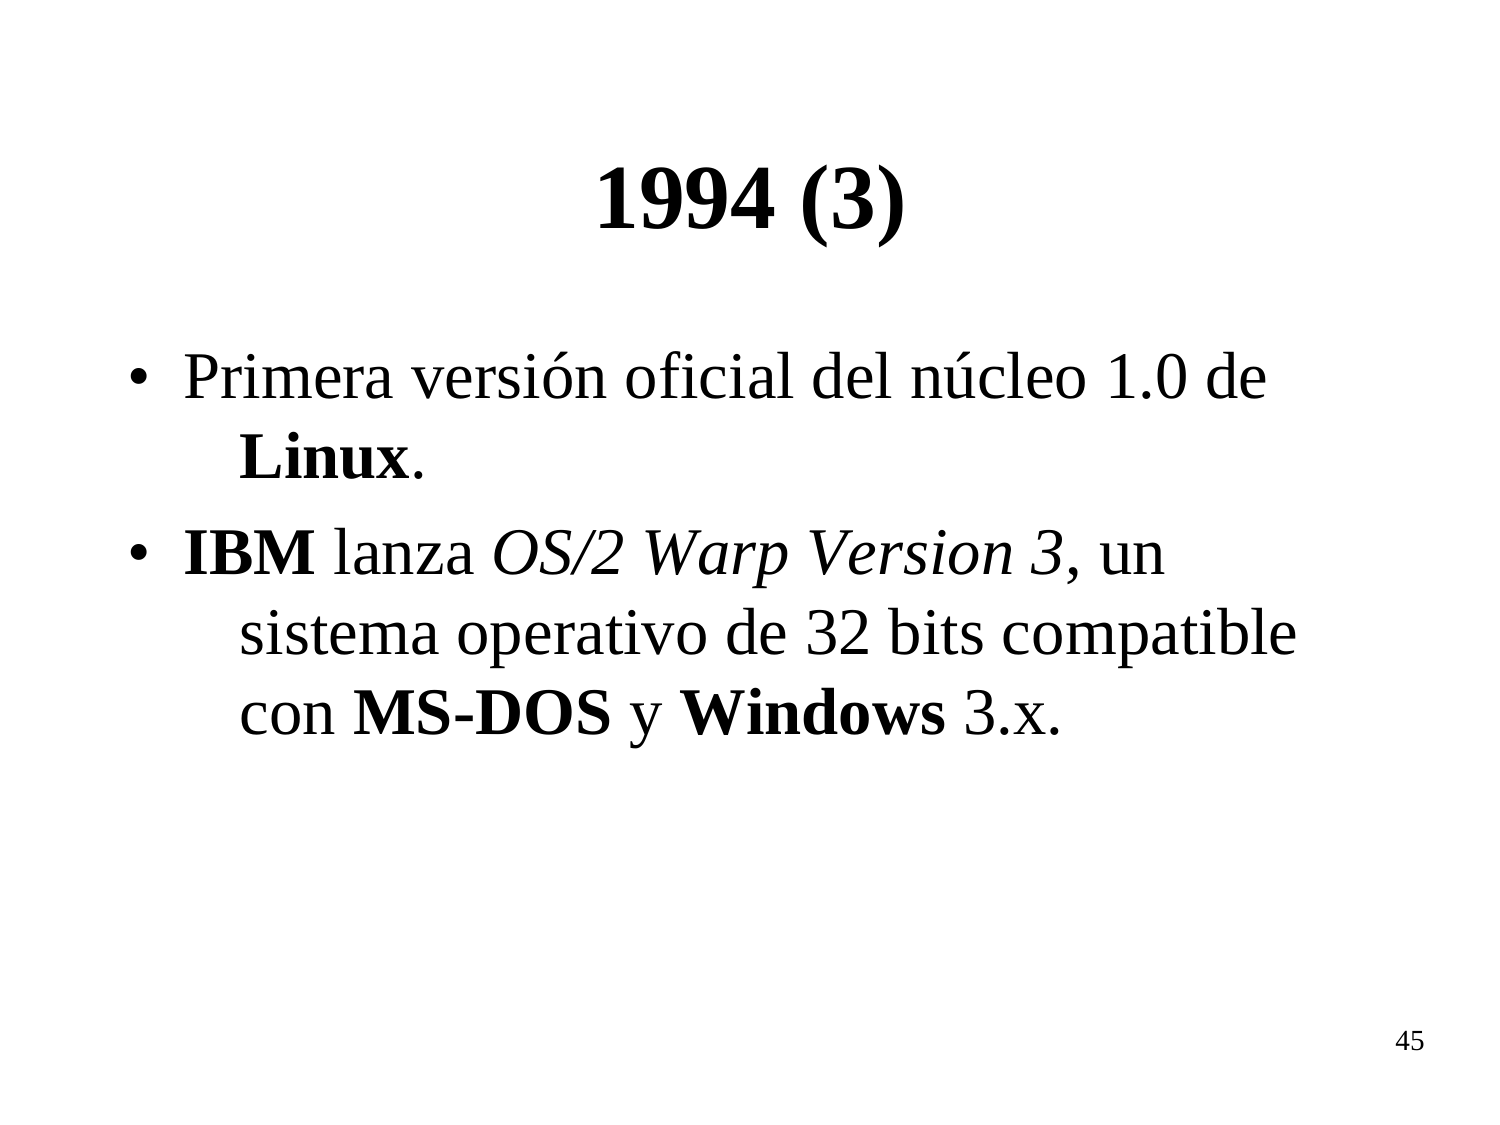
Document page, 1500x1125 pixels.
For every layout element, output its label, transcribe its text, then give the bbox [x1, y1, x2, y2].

title 1994 (3) [112, 99, 1388, 288]
list Primera versión oficial del núcleo 1.0 de Linux. IBM lanza OS/2 Warp Version 3, un sistema operativo de 32 bits compatible con MS-DOS y Windows 3.x. [112, 324, 1388, 1000]
